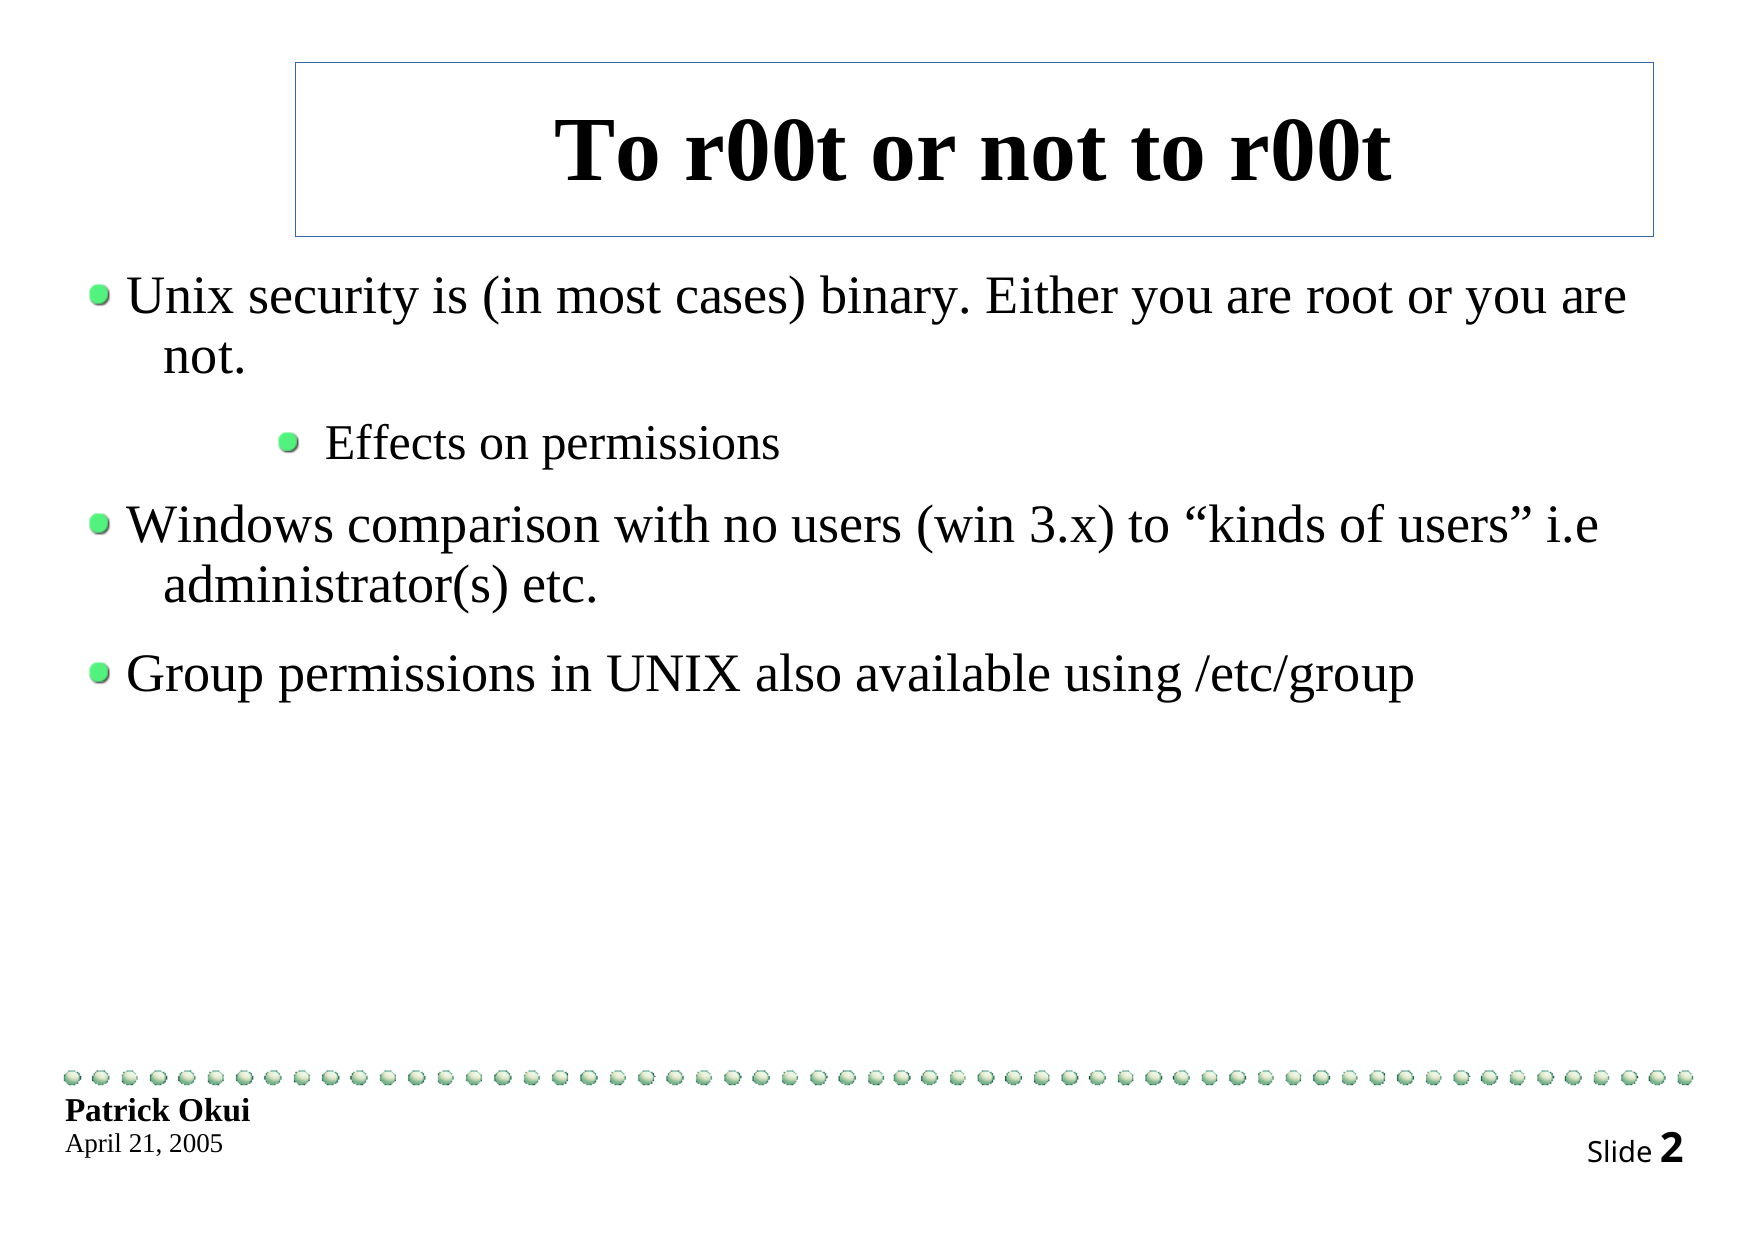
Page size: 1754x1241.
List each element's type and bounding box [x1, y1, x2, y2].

picture [59, 1069, 1695, 1087]
picture [88, 512, 112, 537]
picture [88, 661, 112, 686]
picture [88, 283, 112, 308]
picture [277, 431, 301, 455]
